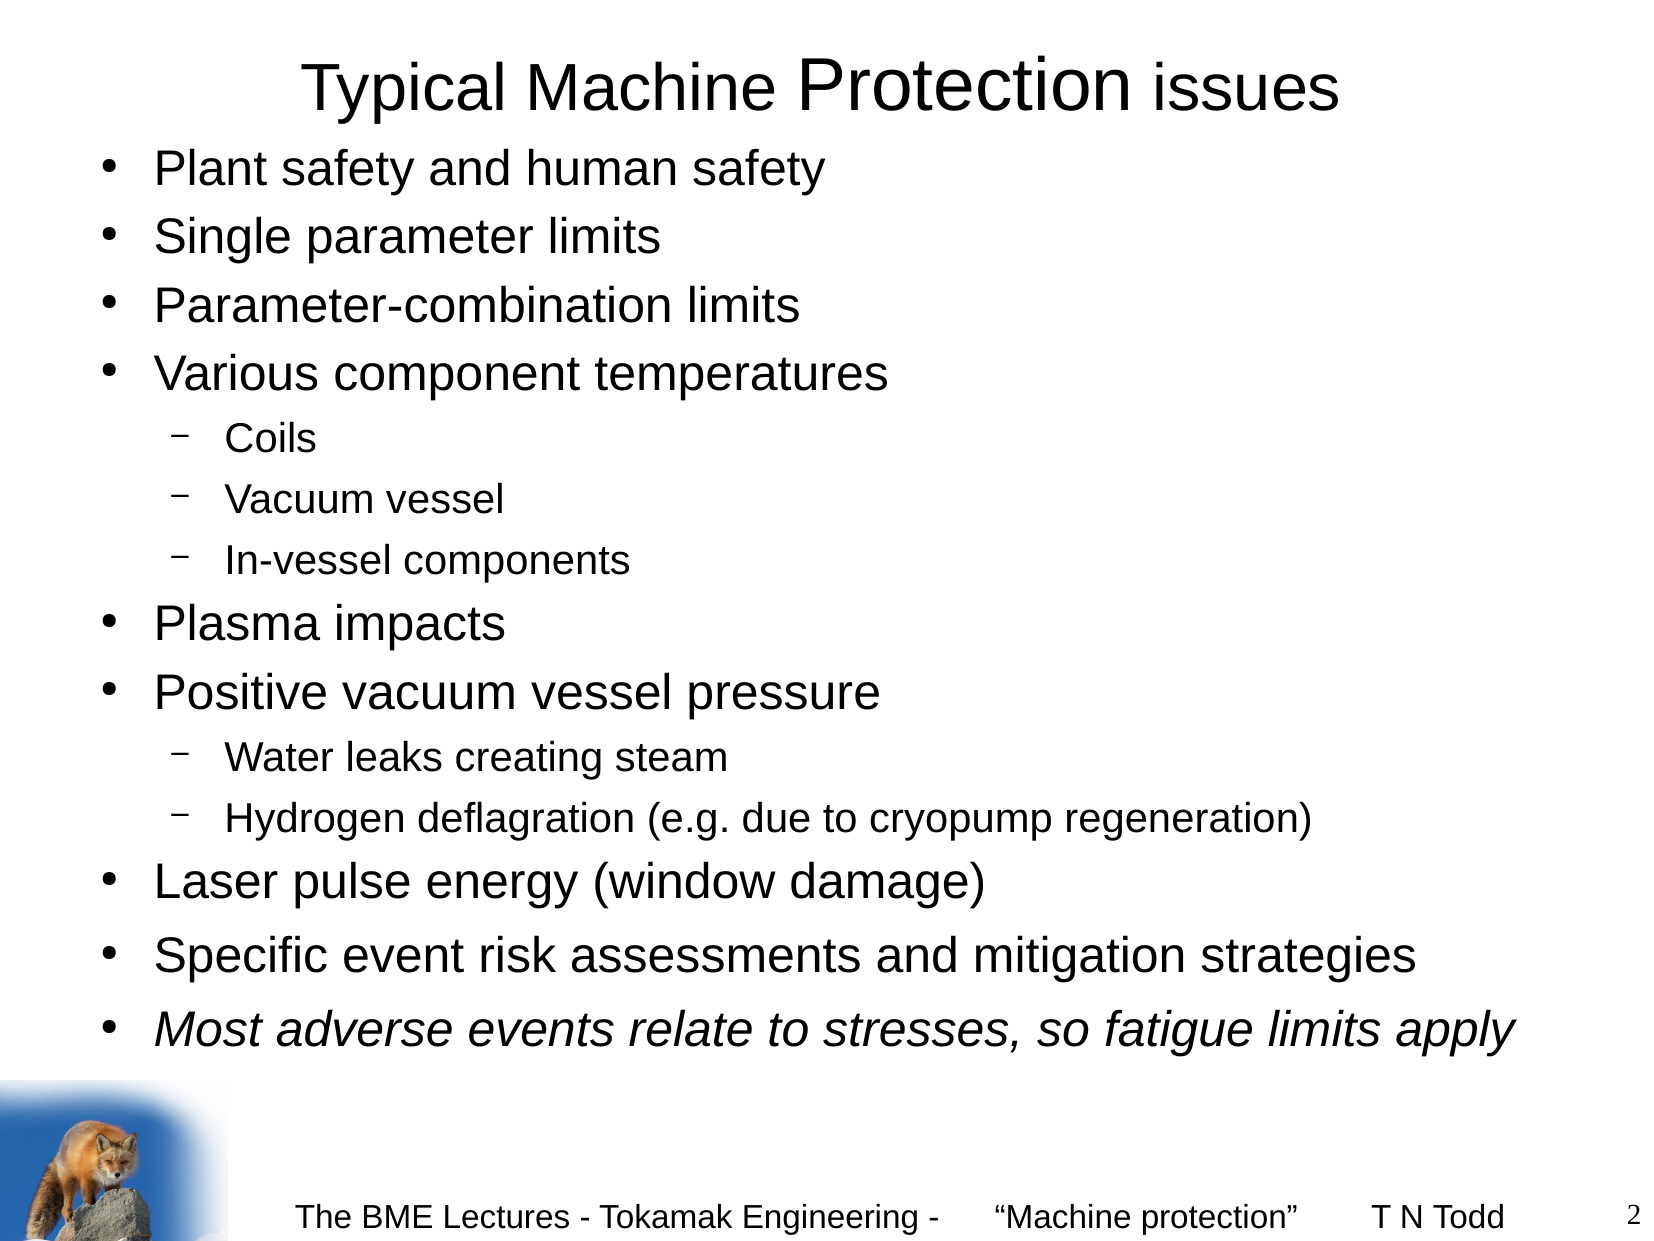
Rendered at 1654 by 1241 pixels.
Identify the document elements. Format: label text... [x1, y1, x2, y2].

picture [0, 1080, 228, 1241]
list Plant safety and human safety Single parameter limits Parameter-combination limits Various component temperatures Coils Vacuum vessel In-vessel components Plasma impacts Positive vacuum vessel pressure Water leaks creating steam Hydrogen deflagration (e.g. due to cryopump regeneration) Laser pulse energy (window damage) Specific event risk assessments and mitigation strategies Most adverse events relate to stresses, so fatigue limits apply [82, 150, 1571, 1069]
title Typical Machine Protection issues [183, 0, 1459, 150]
